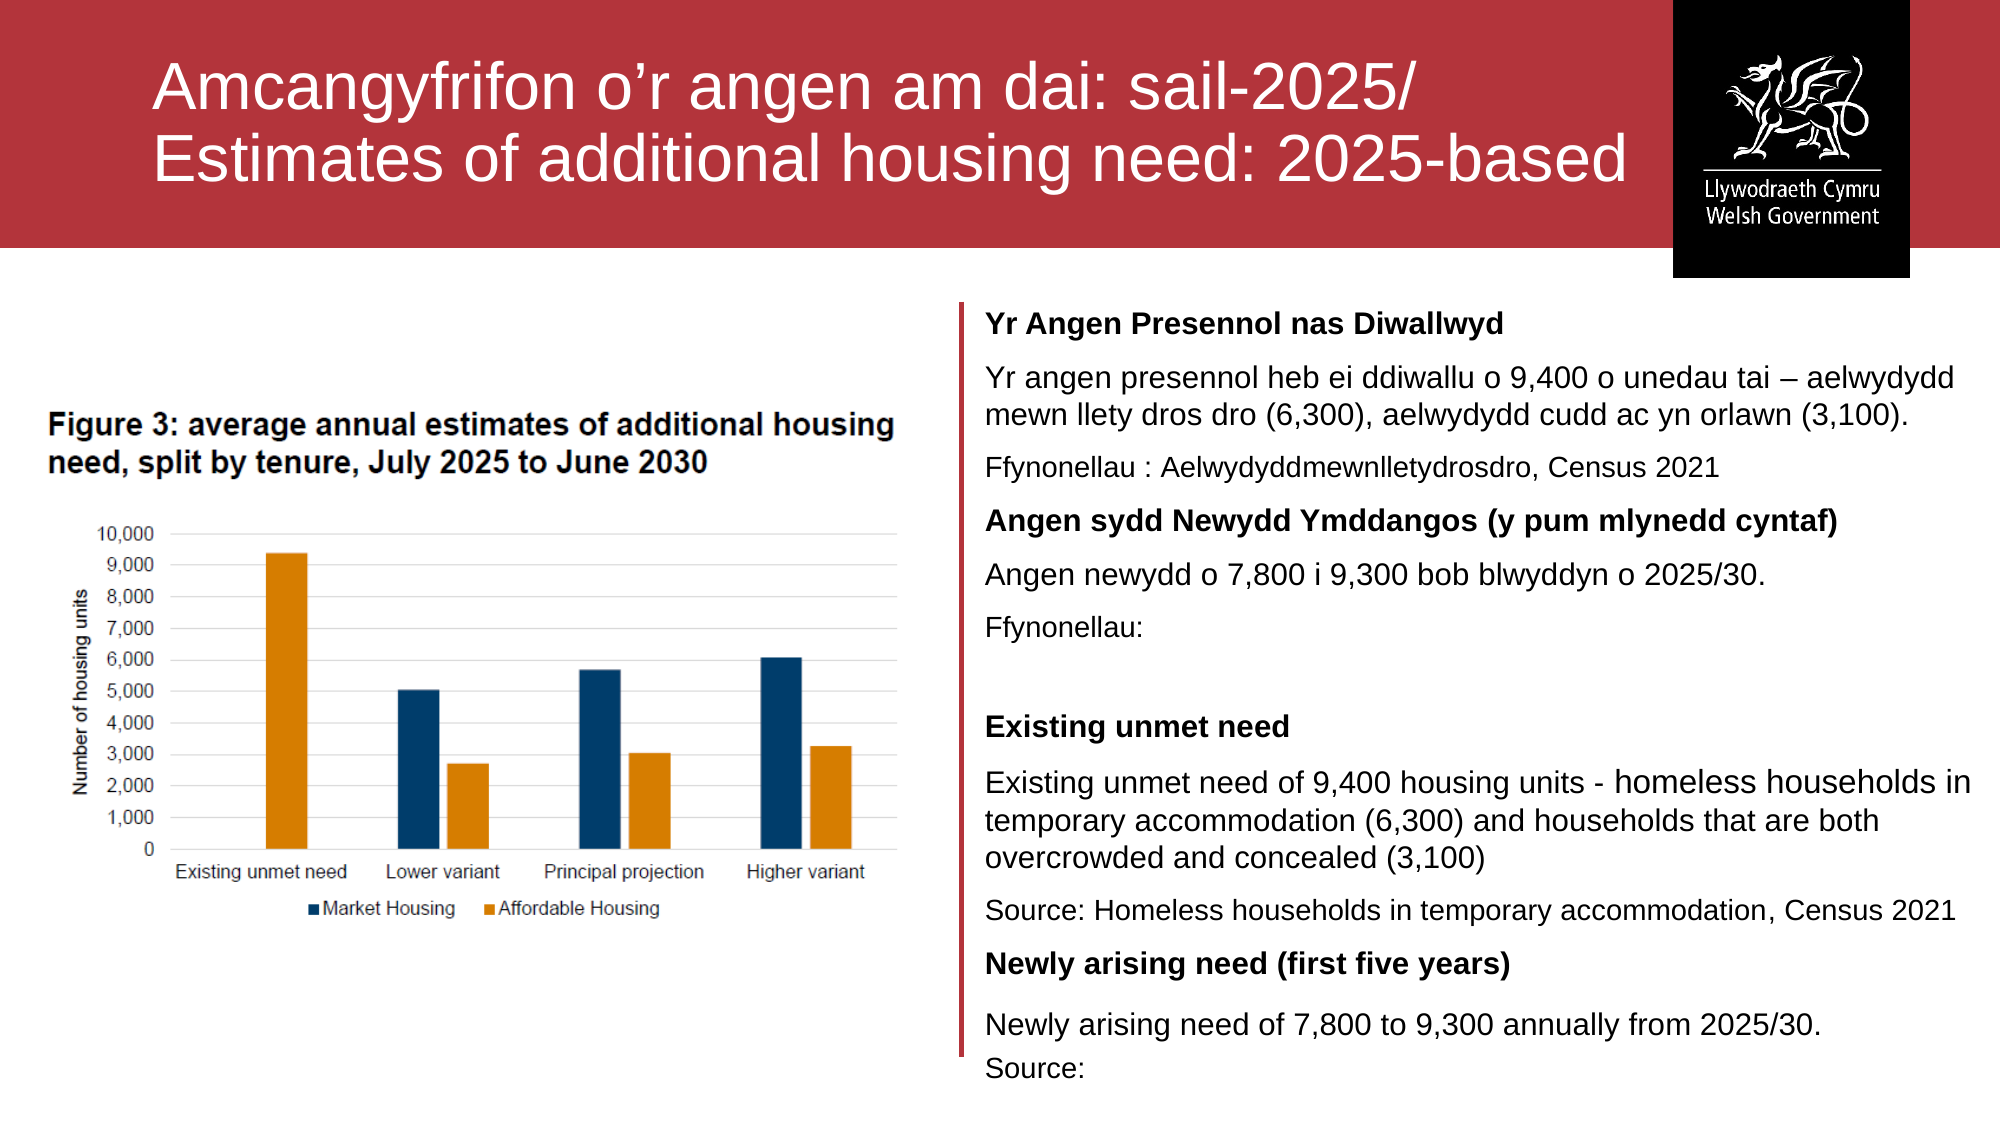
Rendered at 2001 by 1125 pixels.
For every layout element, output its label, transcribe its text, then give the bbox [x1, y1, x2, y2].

text_box Yr Angen Presennol nas Diwallwyd Yr angen presennol heb ei ddiwallu o 9,400 o unedau tai – aelwydydd mewn llety dros dro (6,300), aelwydydd cudd ac yn orlawn (3,100). Ffynonellau : Aelwydydd mewn llety dros dro, Census 2021 Angen sydd Newydd Ymddangos (y pum mlynedd cyntaf) Angen newydd o 7,800 i 9,300 bob blwyddyn o 2025/30. Ffynonellau: Amcanestyniadau is-genedlaethol o aelwydydd [970, 295, 1983, 614]
picture [23, 393, 922, 928]
text_box Existing unmet need Existing unmet need of 9,400 housing units - homeless households in temporary accommodation (6,300) and households that are both overcrowded and concealed (3,100) Source: Homeless households in temporary accommodation, Census 2021 Newly arising need (first five years) Newly arising need of 7,800 to 9,300 annually from 2025/30. Source: Local authority household projections: 2022-based [970, 698, 2000, 1124]
title Amcangyfrifon o’r angen am dai: sail-2025/ Estimates of additional housing need: 2025-based [137, 15, 1679, 233]
